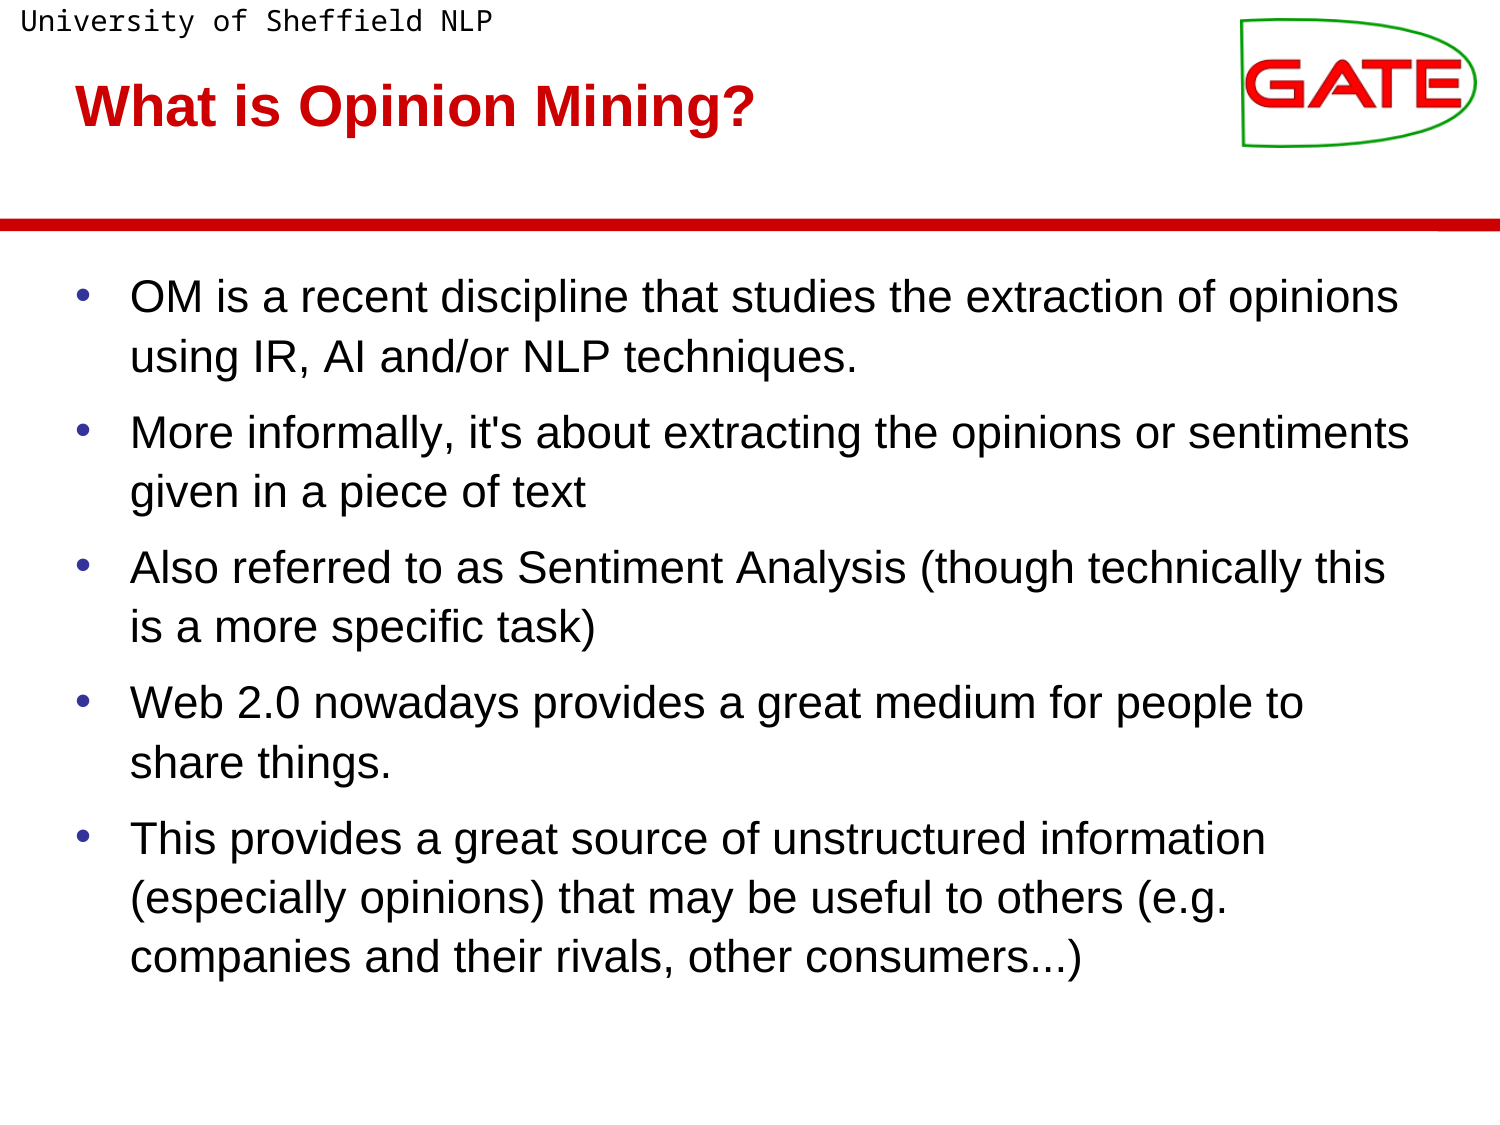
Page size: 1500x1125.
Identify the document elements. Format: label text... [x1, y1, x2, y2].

picture [1425, 18, 1477, 148]
title What is Opinion Mining? [75, 14, 1425, 202]
list OM is a recent discipline that studies the extraction of opinions using IR, AI and/or NLP techniques. More informally, it's about extracting the opinions or sentiments given in a piece of text Also referred to as Sentiment Analysis (though technically this is a more specific task) Web 2.0 nowadays provides a great medium for people to share things. This provides a great source of unstructured information (especially opinions) that may be useful to others (e.g. companies and their rivals, other consumers...) [75, 262, 1425, 1078]
